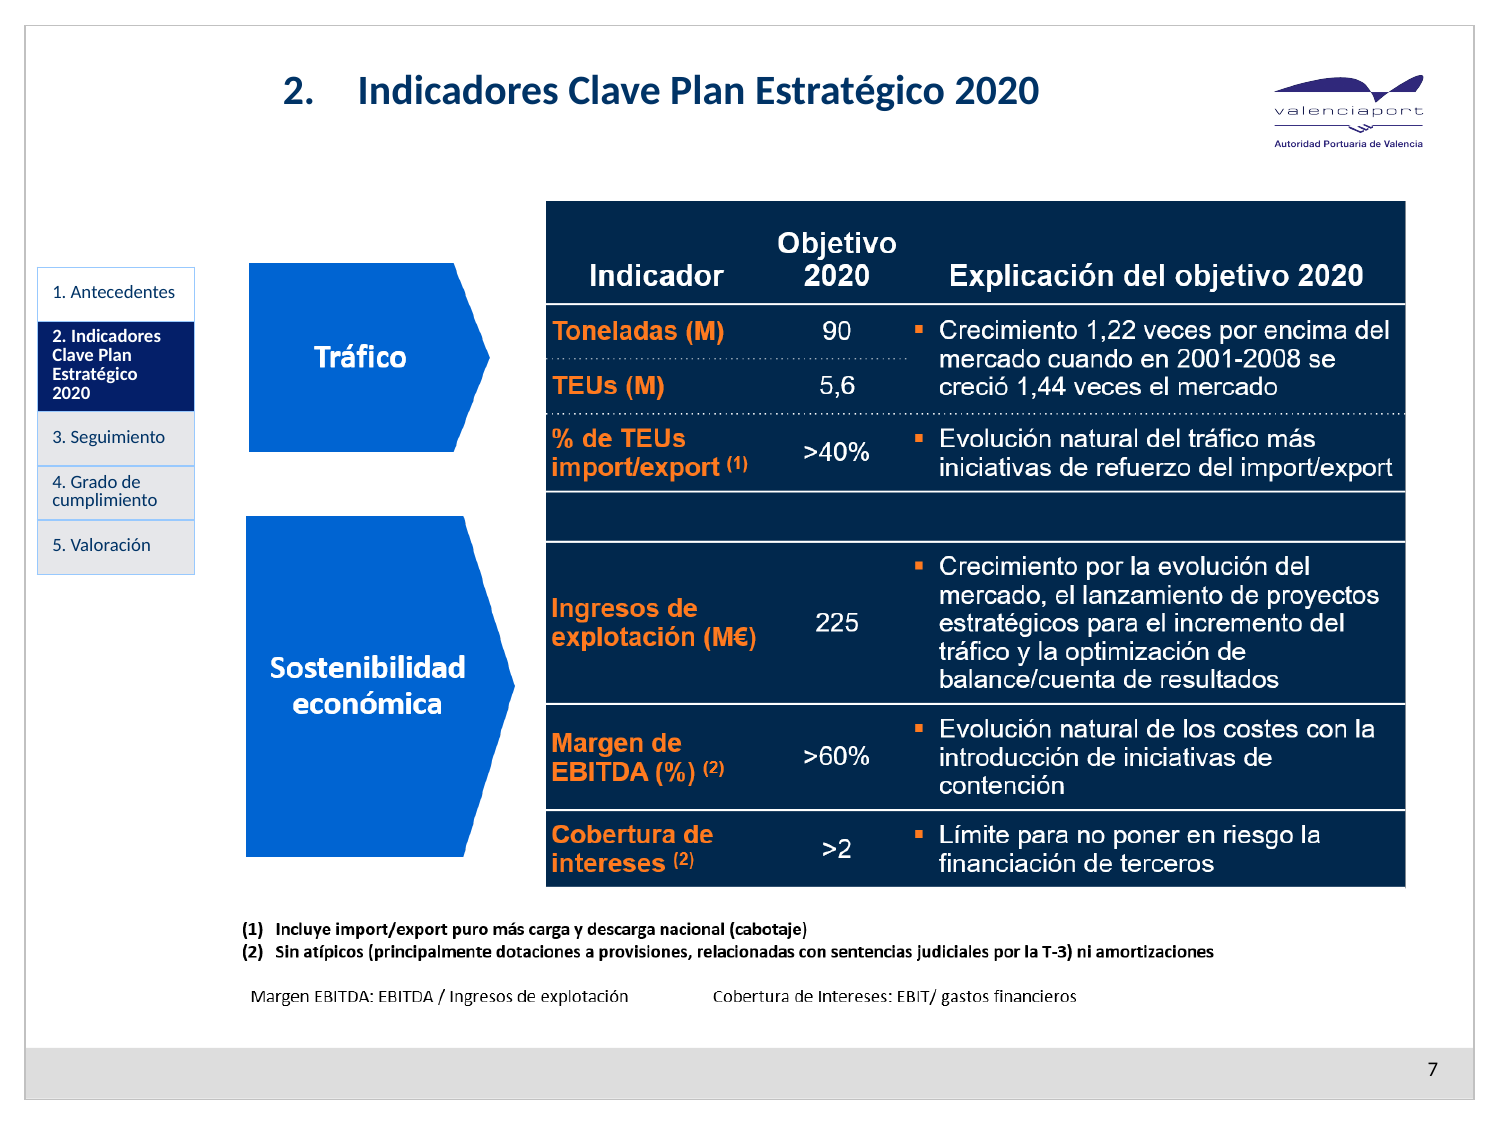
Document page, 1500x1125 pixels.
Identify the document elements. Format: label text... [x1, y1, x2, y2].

slide_number <number> [1395, 1035, 1471, 1108]
picture [1259, 67, 1447, 153]
picture [230, 200, 1406, 1019]
table_cell 2. Indicadores Clave Plan Estratégico 2020 [38, 322, 194, 411]
table_cell 5. Valoración [38, 521, 194, 574]
table_cell 3. Seguimiento [38, 412, 194, 465]
table_cell 4. Grado de cumplimiento [38, 467, 194, 519]
title Indicadores Clave Plan Estratégico 2020 [41, 42, 1282, 123]
table_header 1. Antecedentes [38, 268, 194, 321]
